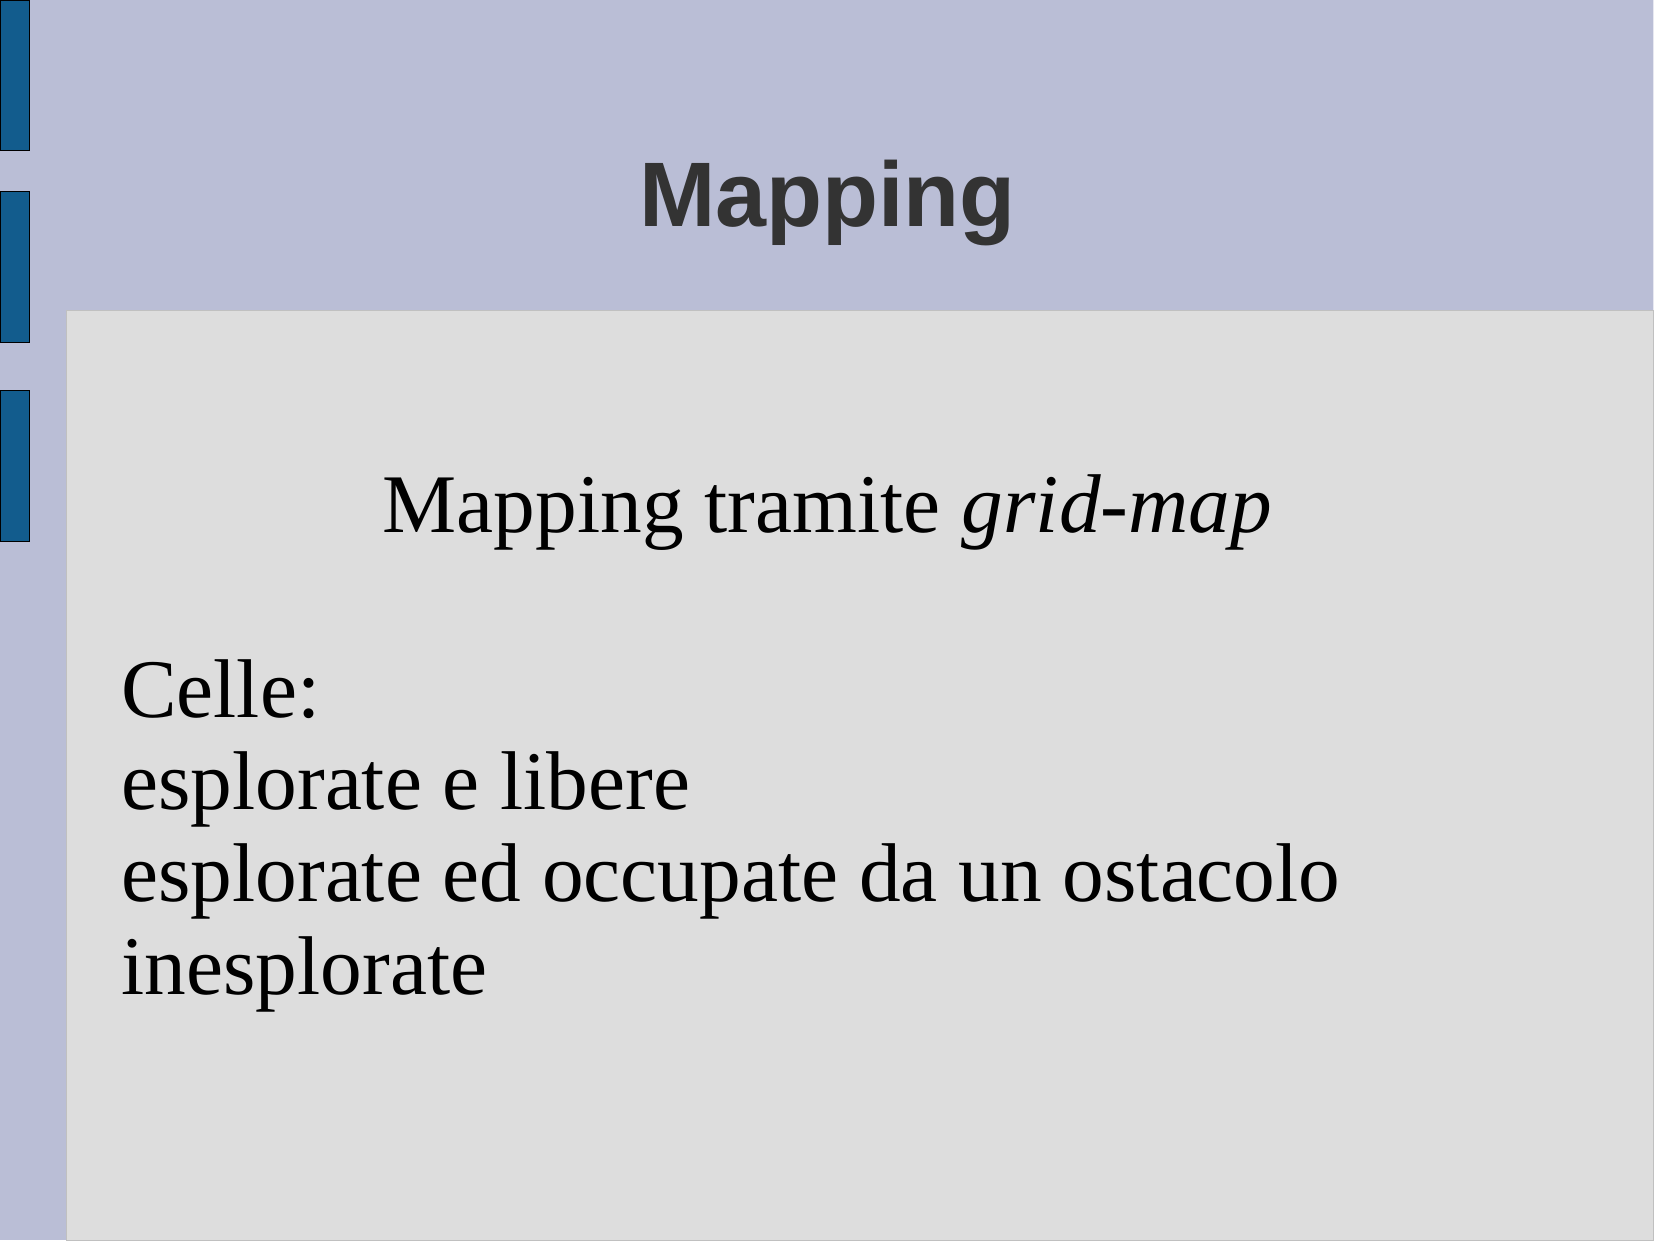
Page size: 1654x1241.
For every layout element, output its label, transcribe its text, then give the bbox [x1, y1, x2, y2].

subtitle Mapping tramite grid-map Celle: esplorate e libere esplorate ed occupate da un ostacolo inesplorate [121, 352, 1534, 1119]
title Mapping [121, 98, 1534, 291]
